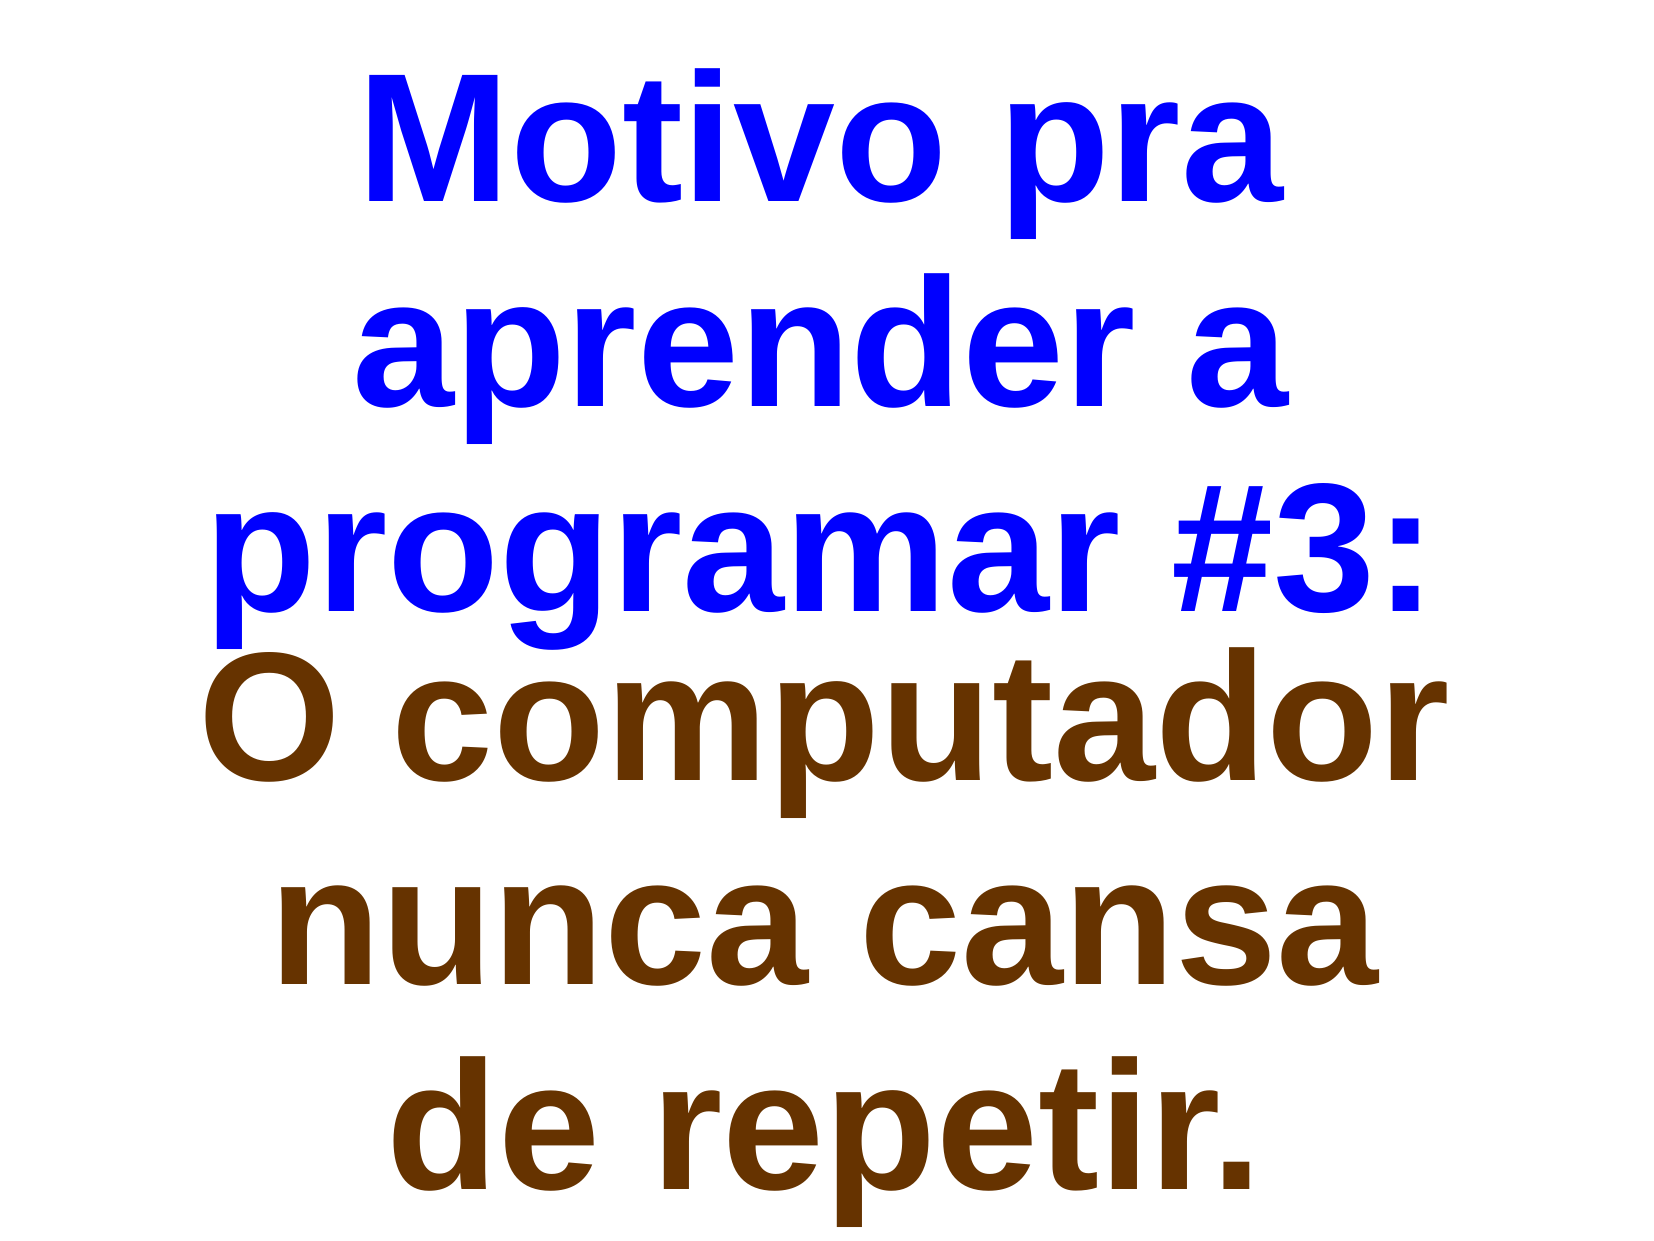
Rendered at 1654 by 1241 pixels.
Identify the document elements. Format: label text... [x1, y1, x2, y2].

text_box Motivo pra aprender a programar #3: [0, 35, 1642, 650]
text_box O computador nunca cansa de repetir. [173, 614, 1477, 1229]
